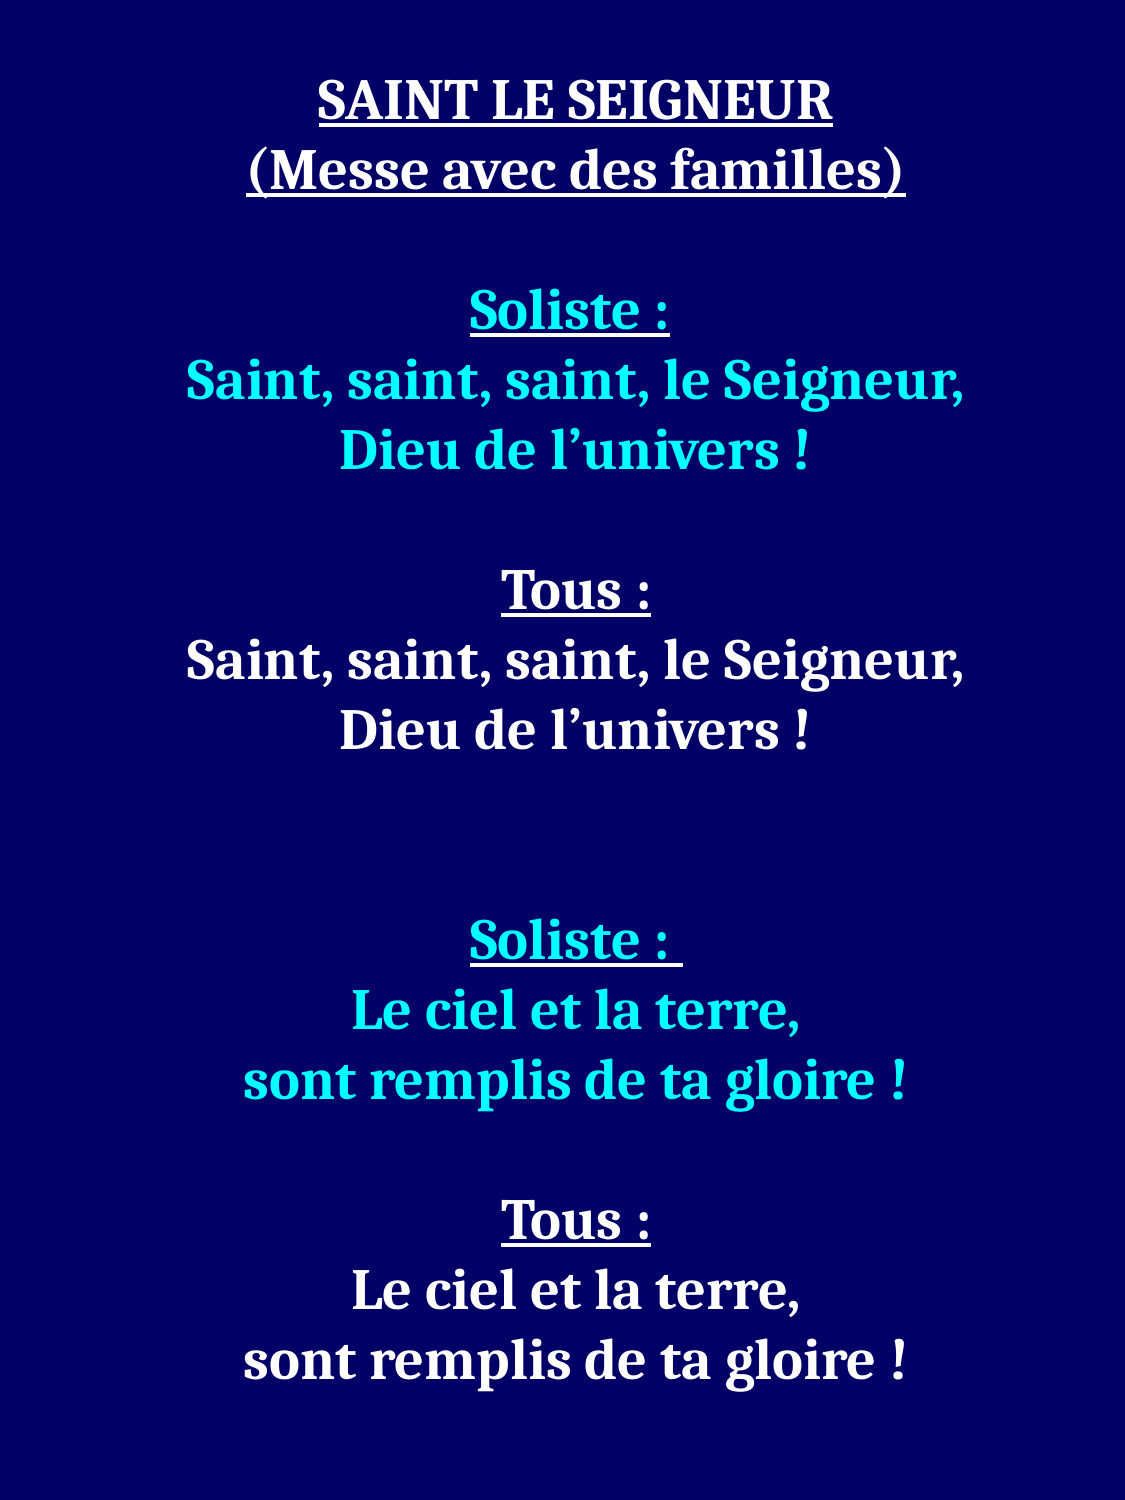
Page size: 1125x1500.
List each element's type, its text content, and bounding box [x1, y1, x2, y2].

text_box SAINT LE SEIGNEUR (Messe avec des familles) Soliste : Saint, saint, saint, le Seigneur, Dieu de l’univers ! Tous : Saint, saint, saint, le Seigneur, Dieu de l’univers ! Soliste : Le ciel et la terre, sont remplis de ta gloire ! Tous : Le ciel et la terre, sont remplis de ta gloire ! [47, 58, 1106, 1394]
